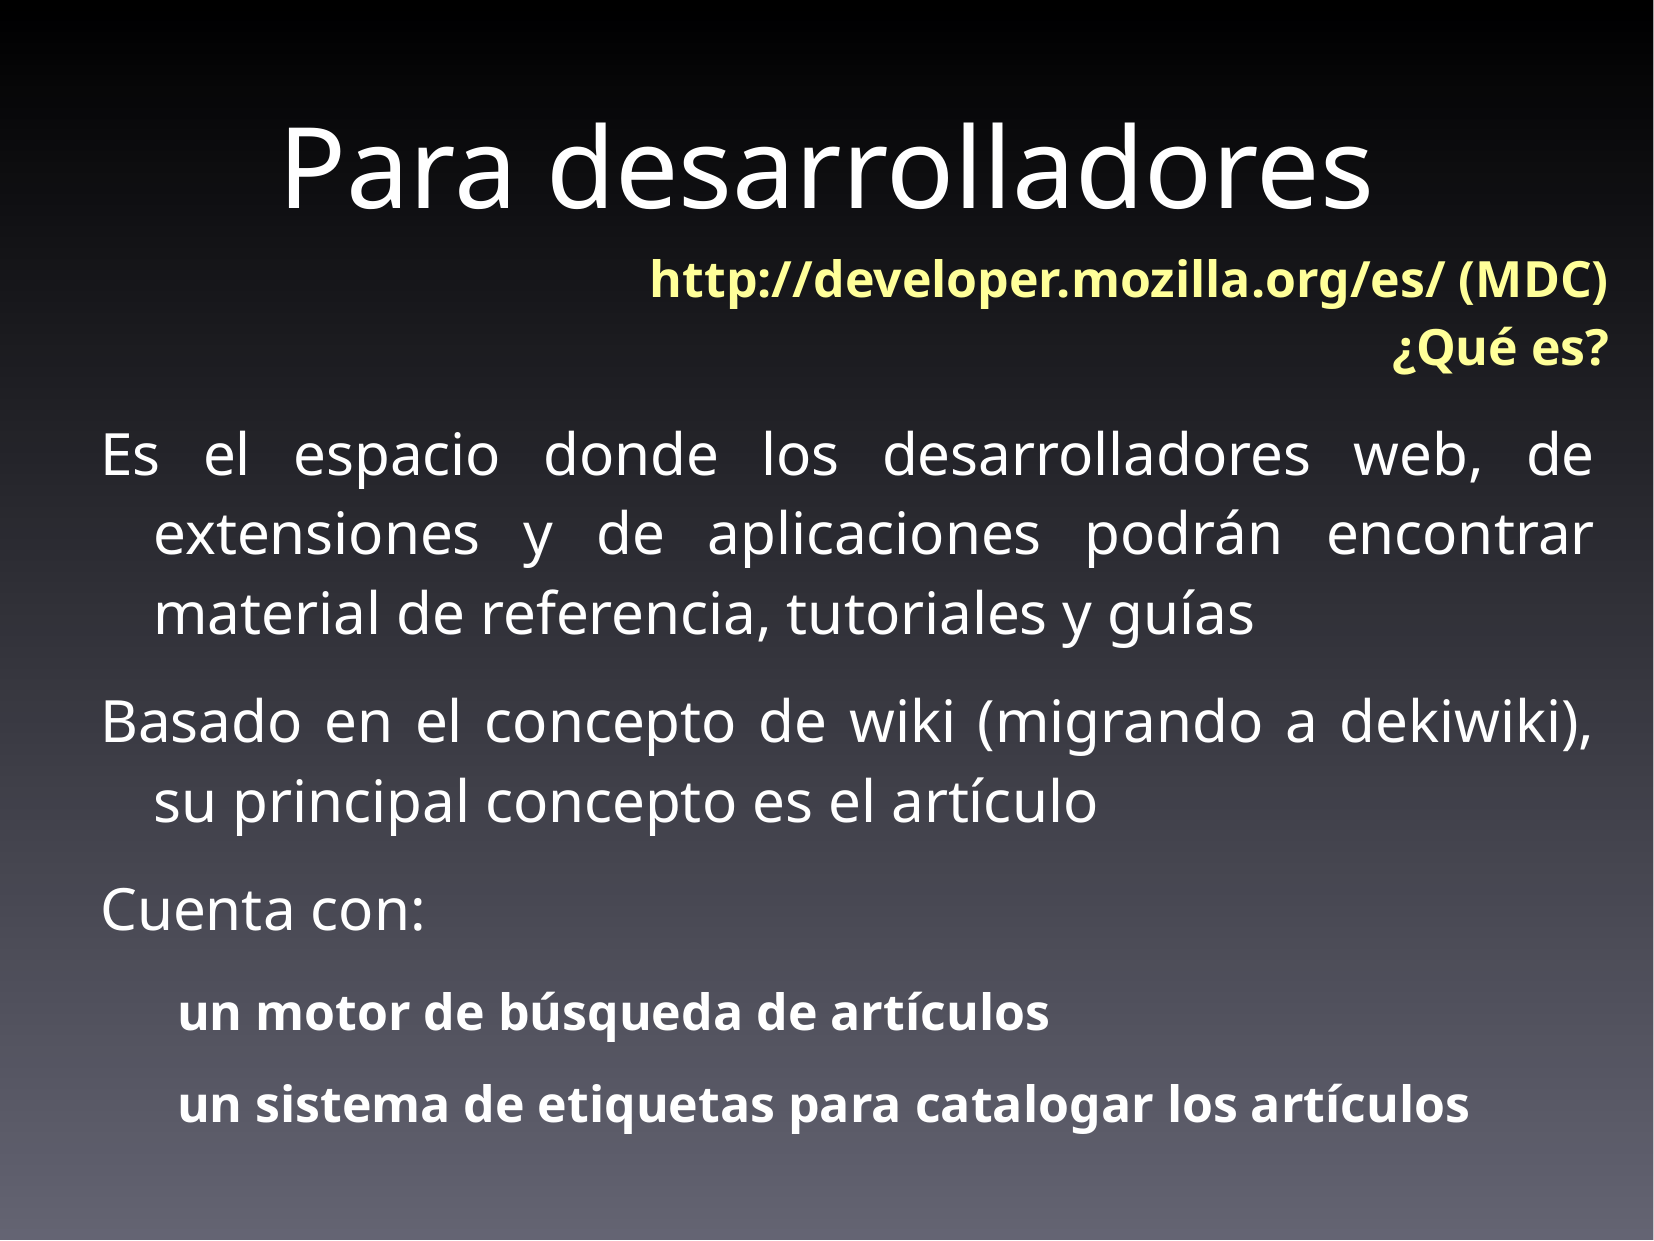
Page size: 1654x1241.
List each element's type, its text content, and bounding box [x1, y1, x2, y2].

title Para desarrolladores [29, 61, 1625, 269]
list Es el espacio donde los desarrolladores web, de extensiones y de aplicaciones podrán encontrar material de referencia, tutoriales y guías Basado en el concepto de wiki (migrando a dekiwiki), su principal concepto es el artículo Cuenta con: un motor de búsqueda de artículos un sistema de etiquetas para catalogar los artículos [82, 413, 1595, 1218]
text_box http://developer.mozilla.org/es/ (MDC) ¿Qué es? [59, 236, 1625, 367]
